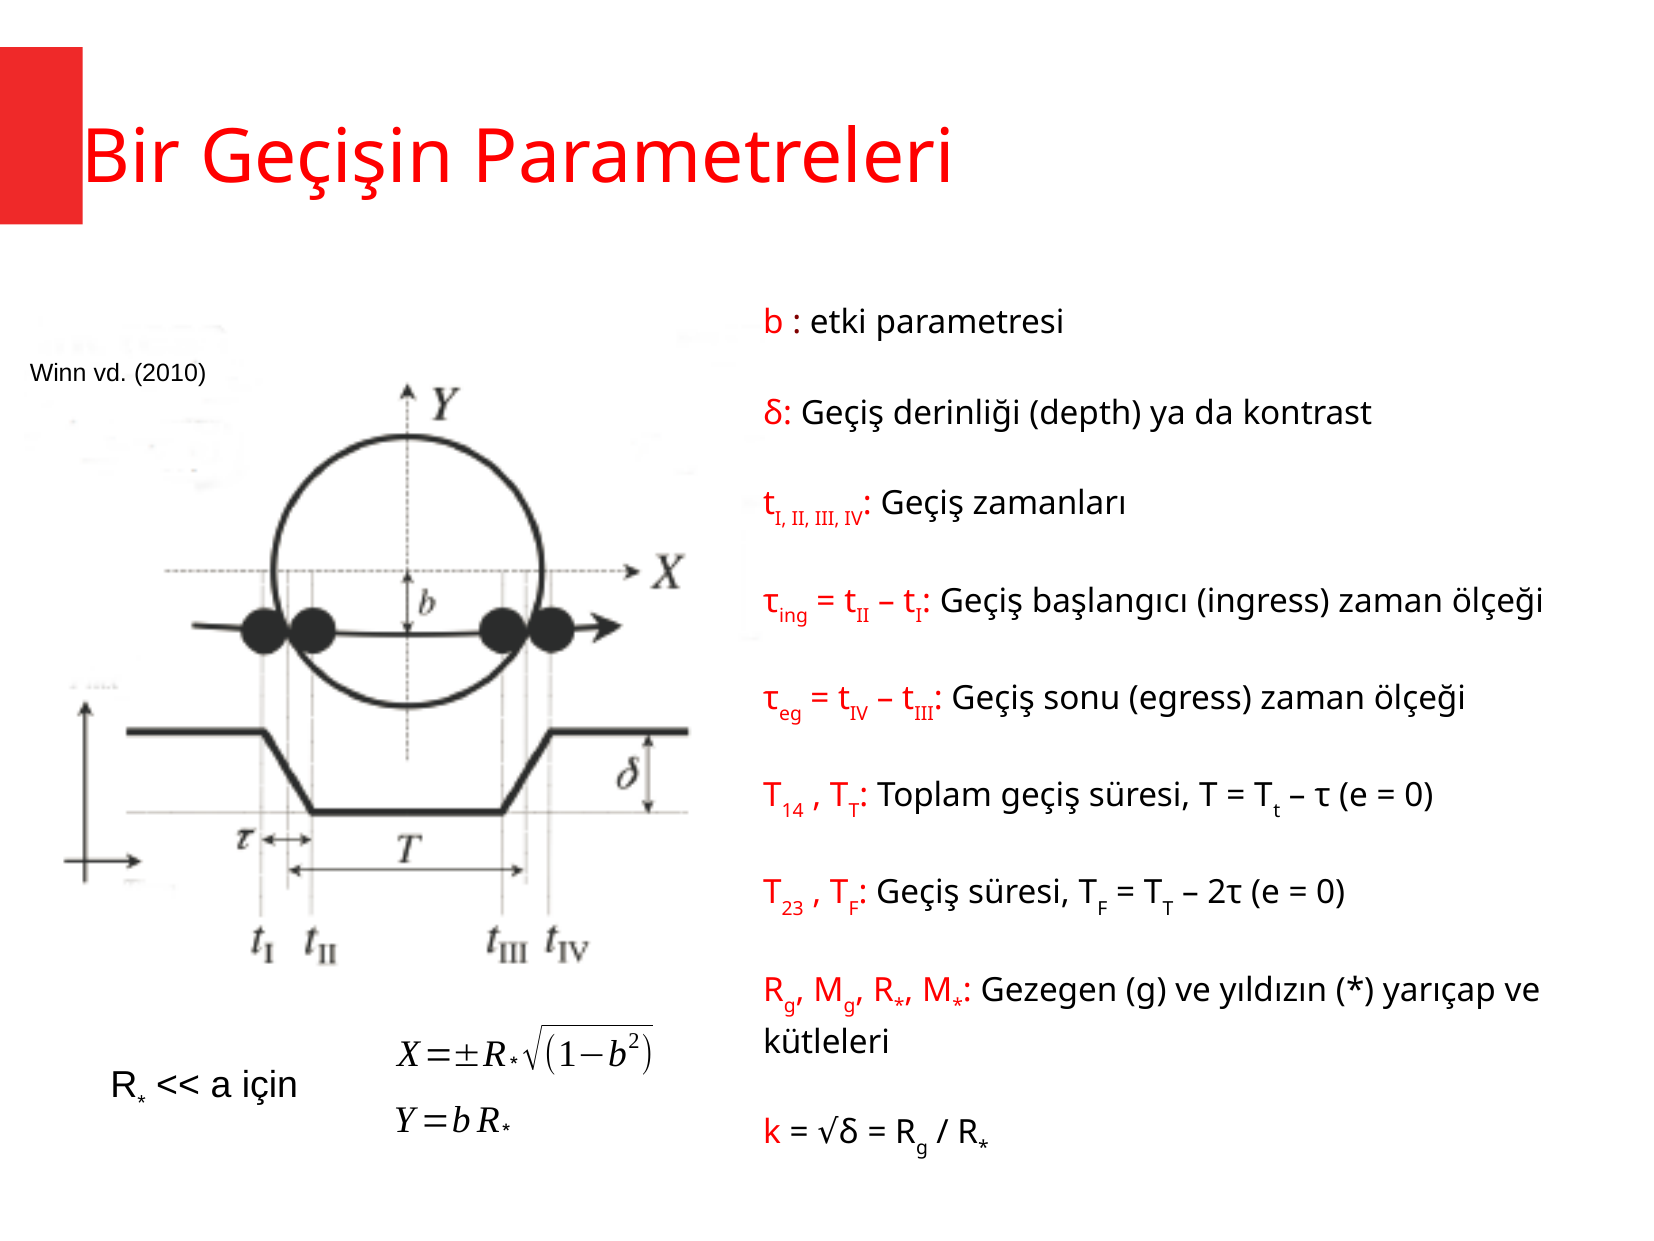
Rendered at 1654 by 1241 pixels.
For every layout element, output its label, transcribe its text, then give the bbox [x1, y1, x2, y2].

text_box Winn vd. (2010) [14, 350, 304, 399]
title Bir Geçişin Parametreleri [81, 49, 1570, 257]
picture [24, 299, 748, 1021]
chart [387, 1023, 661, 1077]
text_box b : etki parametresi δ: Geçiş derinliği (depth) ya da kontrast tI, II, III, IV: Geçiş zamanları τing = tII – tI: Geçiş başlangıcı (ingress) zaman ölçeği τeg = tIV – tIII: Geçiş sonu (egress) zaman ölçeği T14 , TT: Toplam geçiş süresi, T = Tt – τ (e = 0) T23 , TF: Geçiş süresi, TF = TT – 2τ (e = 0) Rg, Mg, R*, M*: Gezegen (g) ve yıldızın (*) yarıçap ve kütleleri k = √δ = Rg / R* [748, 290, 1640, 1132]
chart [387, 1099, 518, 1142]
text_box R* << a için [95, 1056, 381, 1123]
